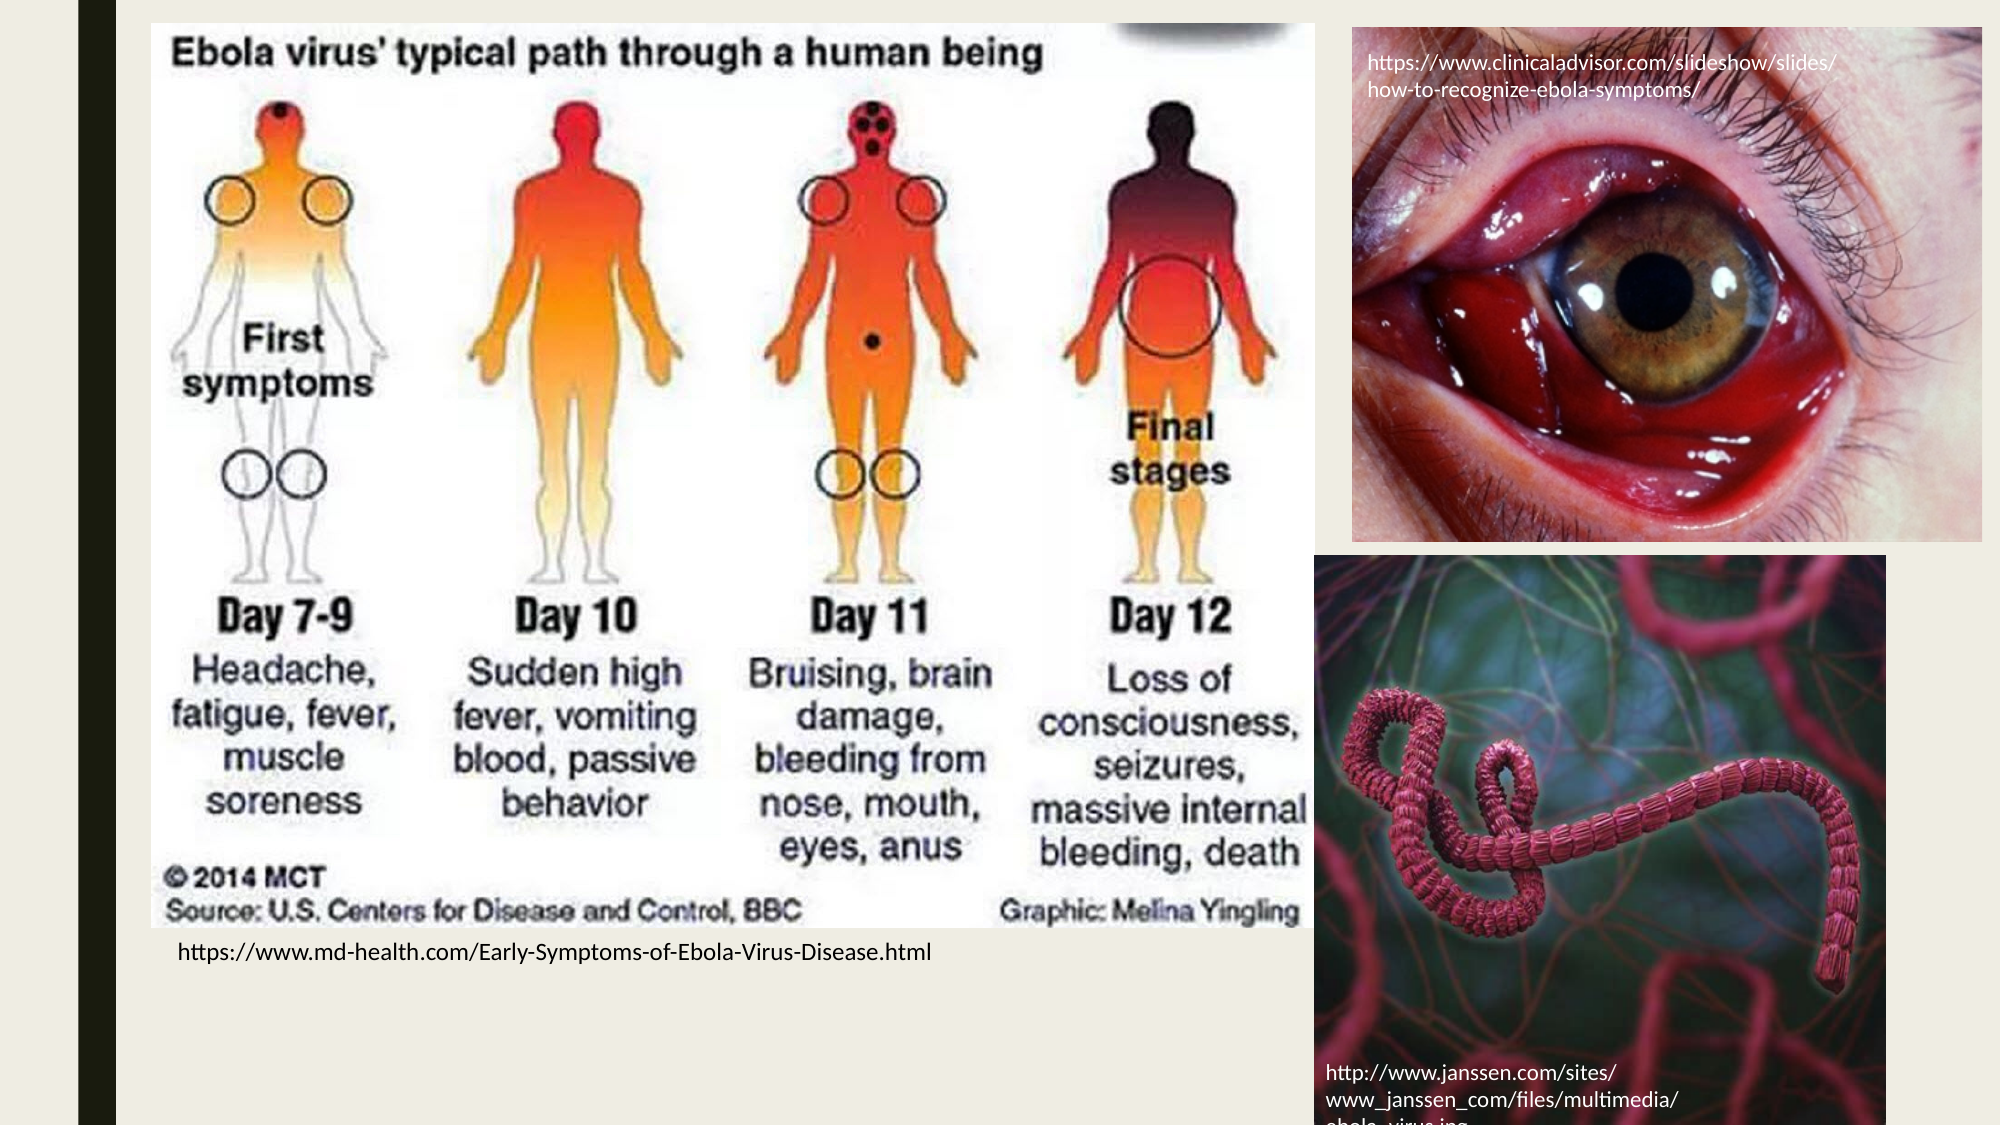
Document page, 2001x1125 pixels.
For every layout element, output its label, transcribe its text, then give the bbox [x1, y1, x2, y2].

picture [151, 23, 1886, 1125]
picture [1352, 27, 1983, 542]
picture [1314, 1121, 1339, 1125]
text_box http://www.janssen.com/sites/www_janssen_com/files/multimedia/ebola_virus.jpg [1310, 1049, 1801, 1121]
text_box https://www.clinicaladvisor.com/slideshow/slides/how-to-recognize-ebola-symptoms/ [1352, 40, 1886, 111]
text_box https://www.md-health.com/Early-Symptoms-of-Ebola-Virus-Disease.html [162, 927, 1149, 974]
picture [1341, 1121, 1363, 1125]
